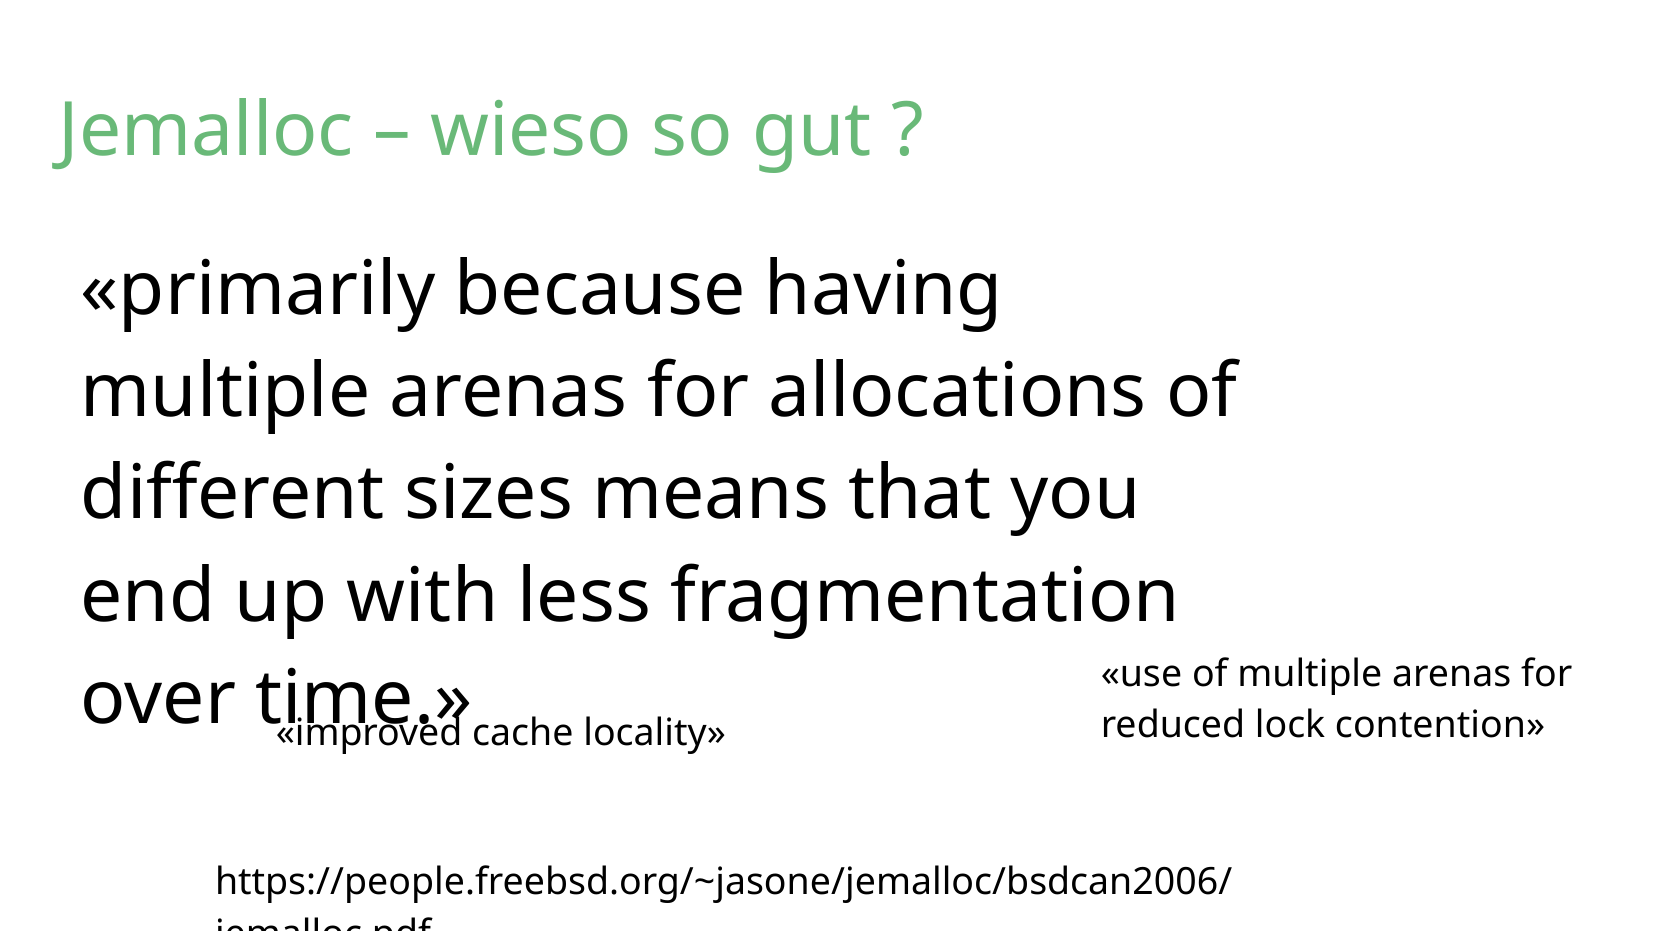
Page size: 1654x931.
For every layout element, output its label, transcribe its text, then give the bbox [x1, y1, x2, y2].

text_box «use of multiple arenas for reduced lock contention» [1095, 646, 1636, 736]
text_box https://people.freebsd.org/~jasone/jemalloc/bsdcan2006/jemalloc.pdf [209, 855, 1411, 900]
text_box «primarily because having multiple arenas for allocations of different sizes means that you end up with less fragmentation over time.» [75, 233, 1297, 586]
title Jemalloc – wieso so gut ? [59, 59, 1595, 178]
text_box «improved cache locality» [270, 705, 946, 751]
